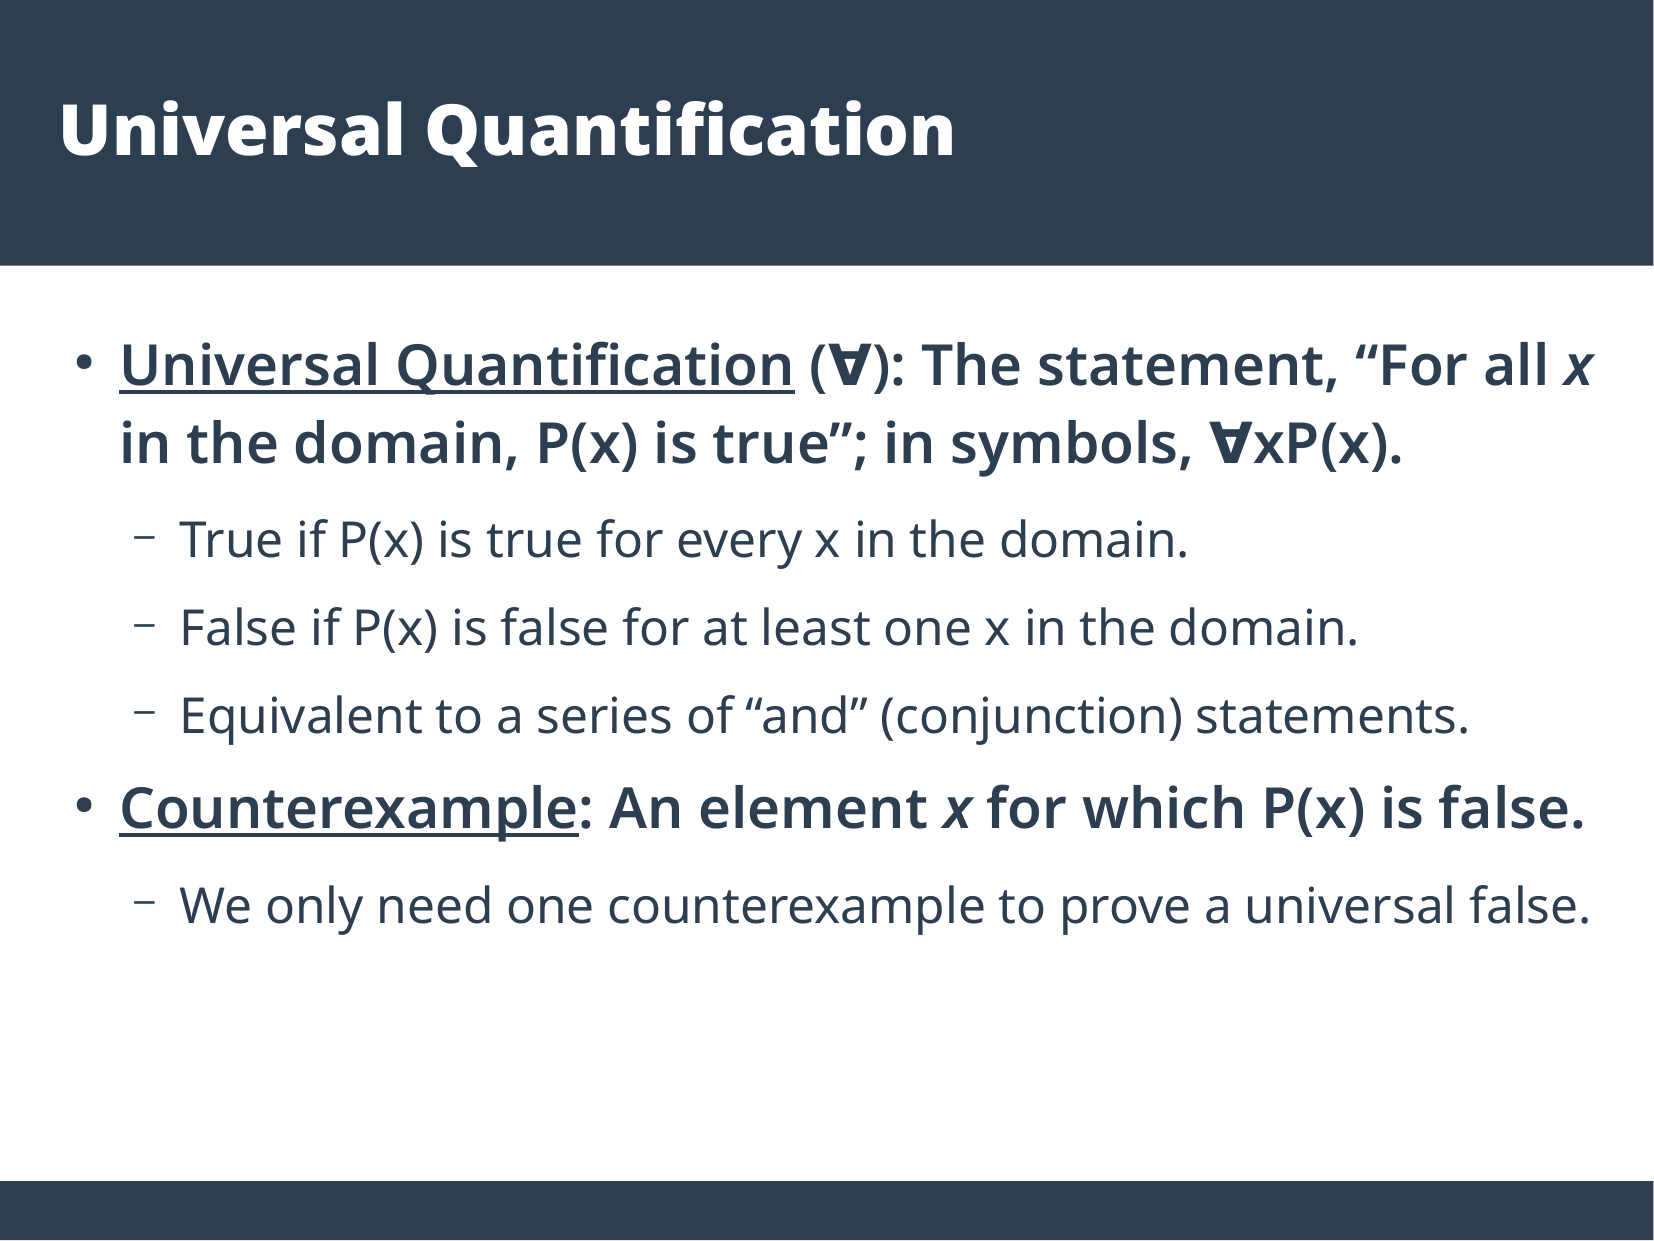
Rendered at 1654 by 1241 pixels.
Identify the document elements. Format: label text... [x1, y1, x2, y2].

title Universal Quantification [59, 49, 1595, 207]
list Universal Quantification (∀): The statement, “For all x in the domain, P(x) is true”; in symbols, ∀xP(x). True if P(x) is true for every x in the domain. False if P(x) is false for at least one x in the domain. Equivalent to a series of “and” (conjunction) statements. Counterexample: An element x for which P(x) is false. We only need one counterexample to prove a universal false. [59, 324, 1595, 991]
